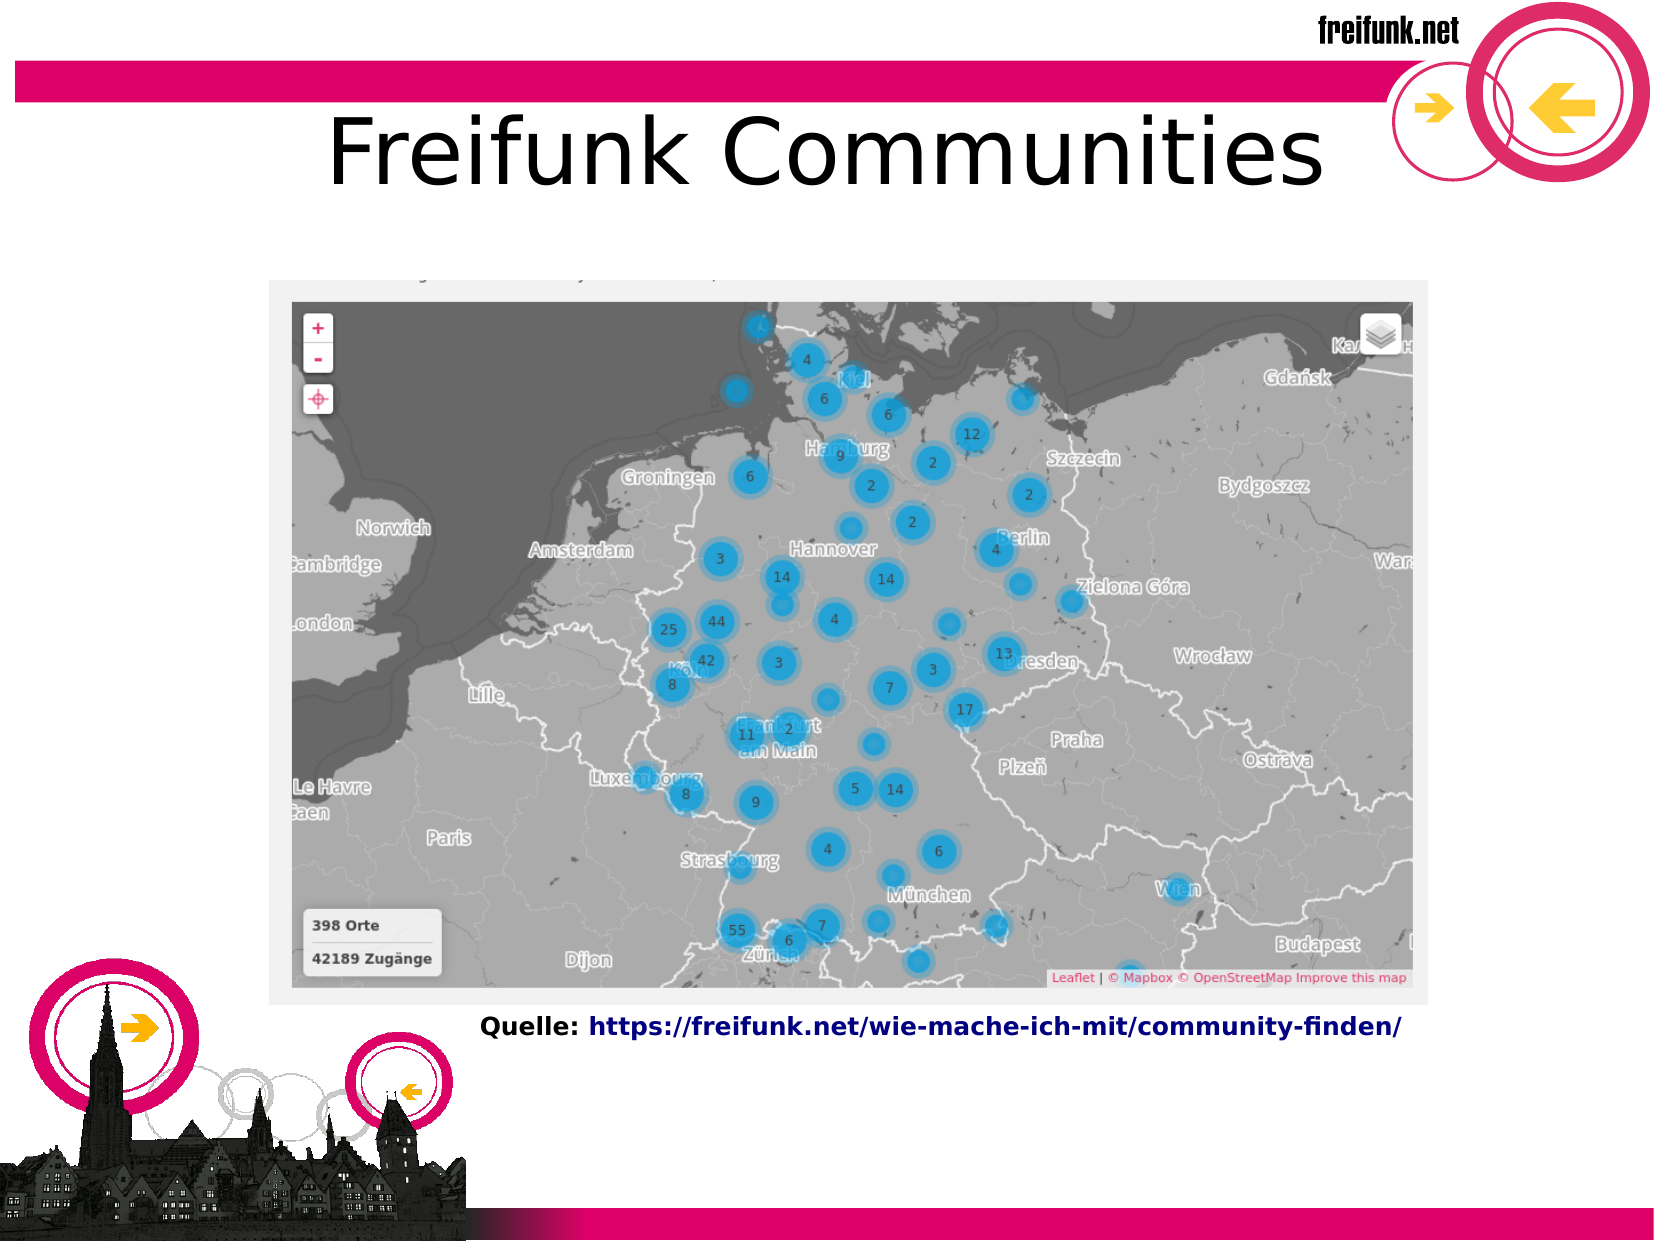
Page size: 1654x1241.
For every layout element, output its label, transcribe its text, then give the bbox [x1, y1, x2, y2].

text_box Quelle: https://freifunk.net/wie-mache-ich-mit/community-finden/ [465, 1005, 1441, 1066]
picture [268, 280, 1429, 1006]
title Freifunk Communities [82, 49, 1571, 257]
